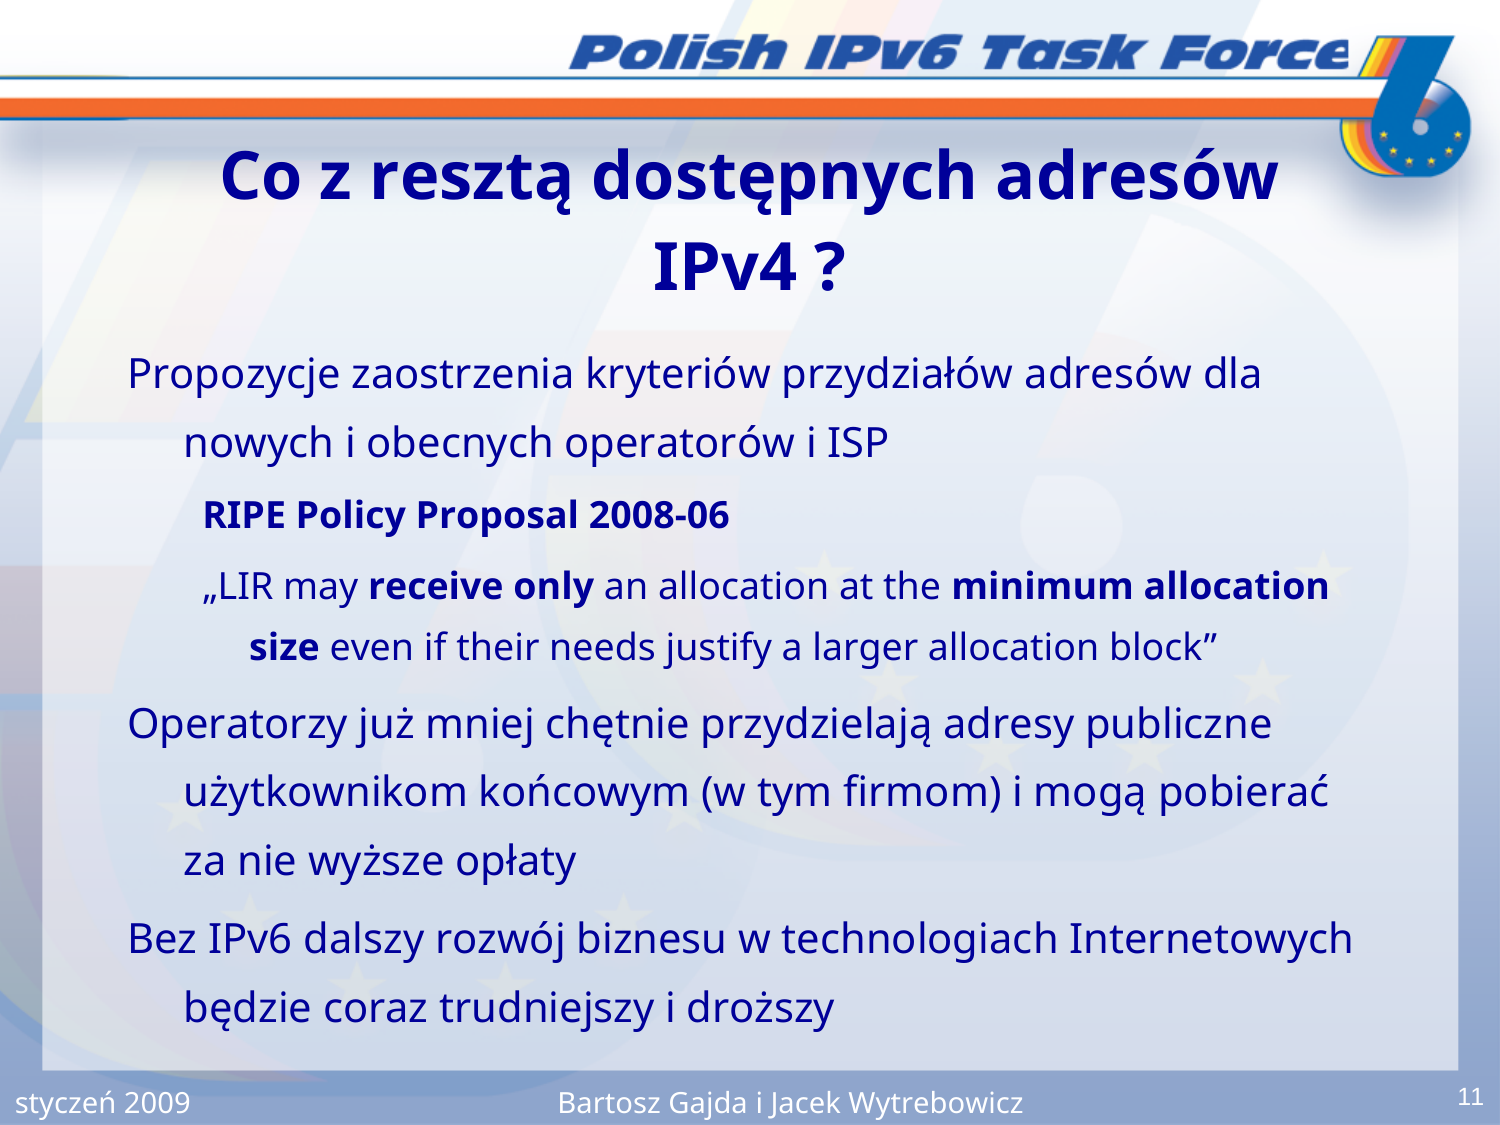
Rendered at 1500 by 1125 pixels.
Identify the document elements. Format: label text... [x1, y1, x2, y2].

picture [0, 0, 1500, 1125]
title Co z resztą dostępnych adresów IPv4 ? [112, 125, 1388, 313]
list Propozycje zaostrzenia kryteriów przydziałów adresów dla nowych i obecnych operatorów i ISP RIPE Policy Proposal 2008-06 „LIR may receive only an allocation at the minimum allocation size even if their needs justify a larger allocation block” Operatorzy już mniej chętnie przydzielają adresy publiczne użytkownikom końcowym (w tym firmom) i mogą pobierać za nie wyższe opłaty Bez IPv6 dalszy rozwój biznesu w technologiach Internetowych będzie coraz trudniejszy i droższy [112, 324, 1388, 1013]
